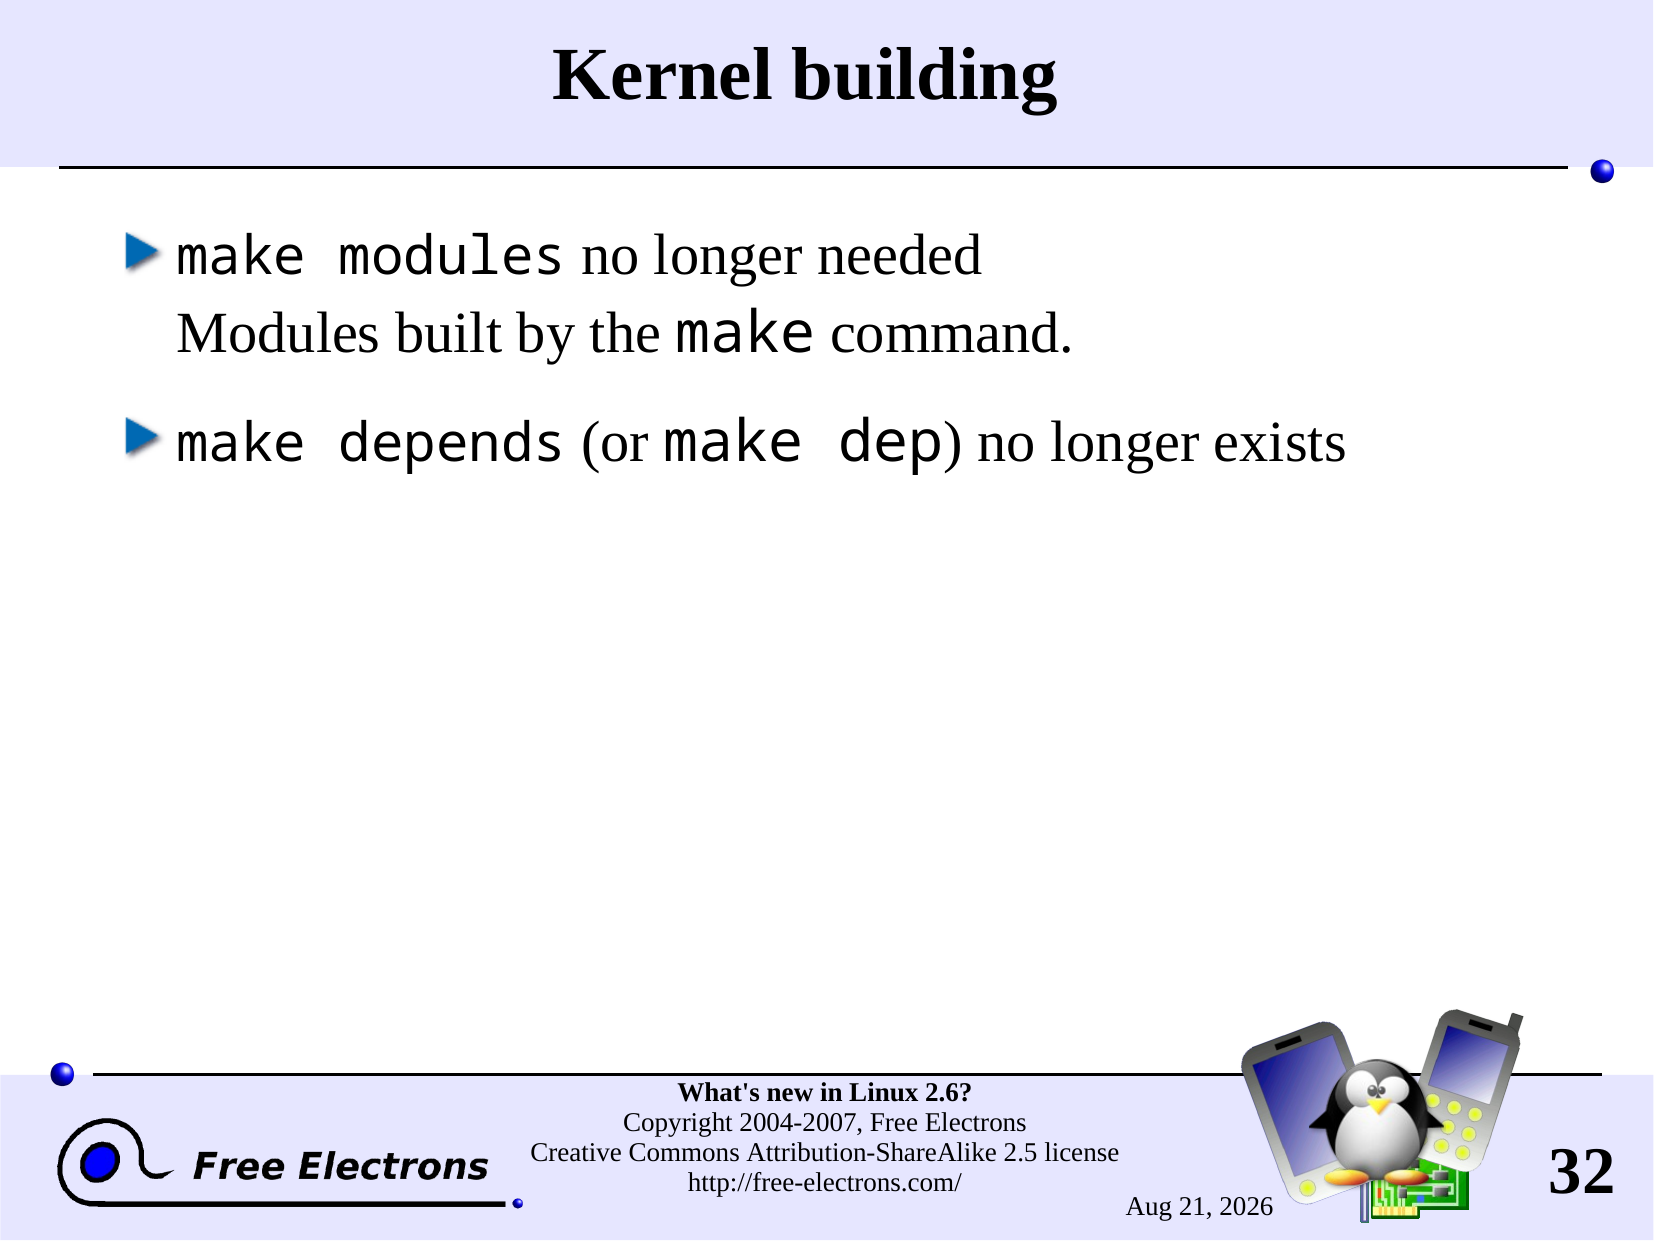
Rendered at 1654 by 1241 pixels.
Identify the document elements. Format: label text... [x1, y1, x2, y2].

list make modules no longer needed Modules built by the make command. make depends (or make dep) no longer exists [105, 216, 1518, 1066]
title Kernel building [60, 25, 1551, 124]
picture [50, 1107, 527, 1216]
picture [1231, 1007, 1538, 1241]
